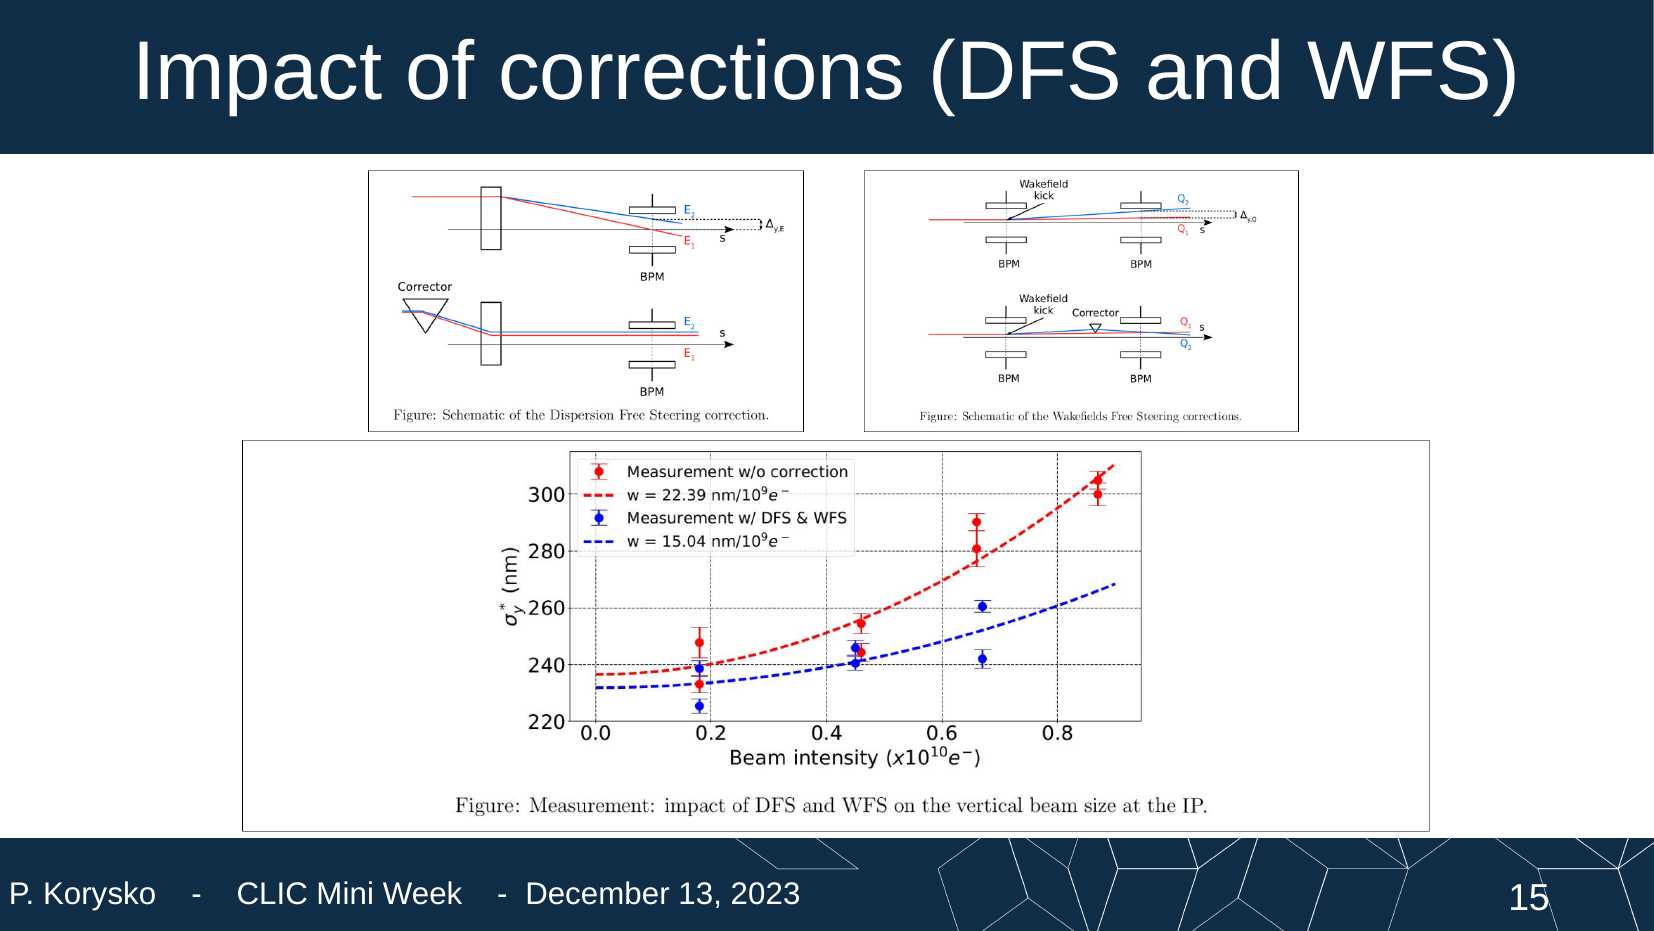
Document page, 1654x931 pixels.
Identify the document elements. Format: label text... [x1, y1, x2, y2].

picture [236, 165, 1436, 833]
picture [0, 0, 1654, 154]
text_box P. Korysko - CLIC Mini Week - December 13, 2023 [0, 868, 957, 931]
picture [0, 838, 1654, 931]
text_box <number> [1493, 868, 1654, 931]
